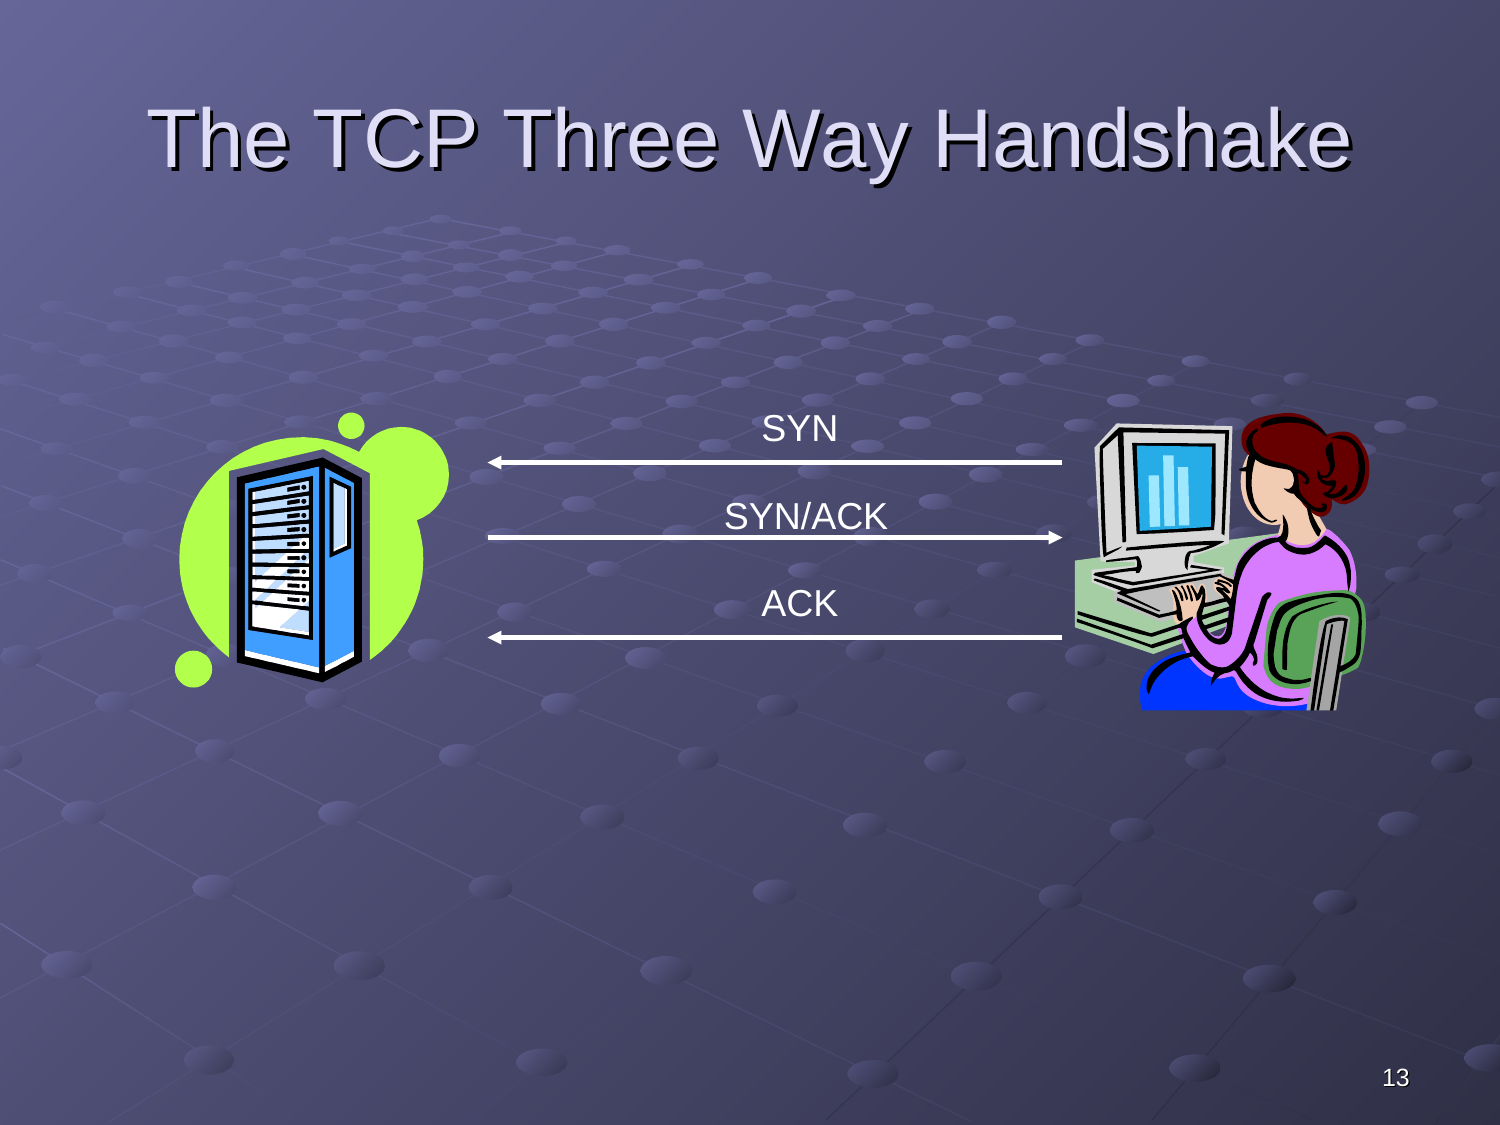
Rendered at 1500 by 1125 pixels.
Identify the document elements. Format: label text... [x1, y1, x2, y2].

text_box SYN/ACK [687, 487, 925, 545]
picture [174, 412, 449, 688]
text_box SYN [712, 399, 888, 458]
text_box ACK [699, 575, 901, 633]
picture [1074, 412, 1370, 714]
title The TCP Three Way Handshake [75, 45, 1426, 233]
